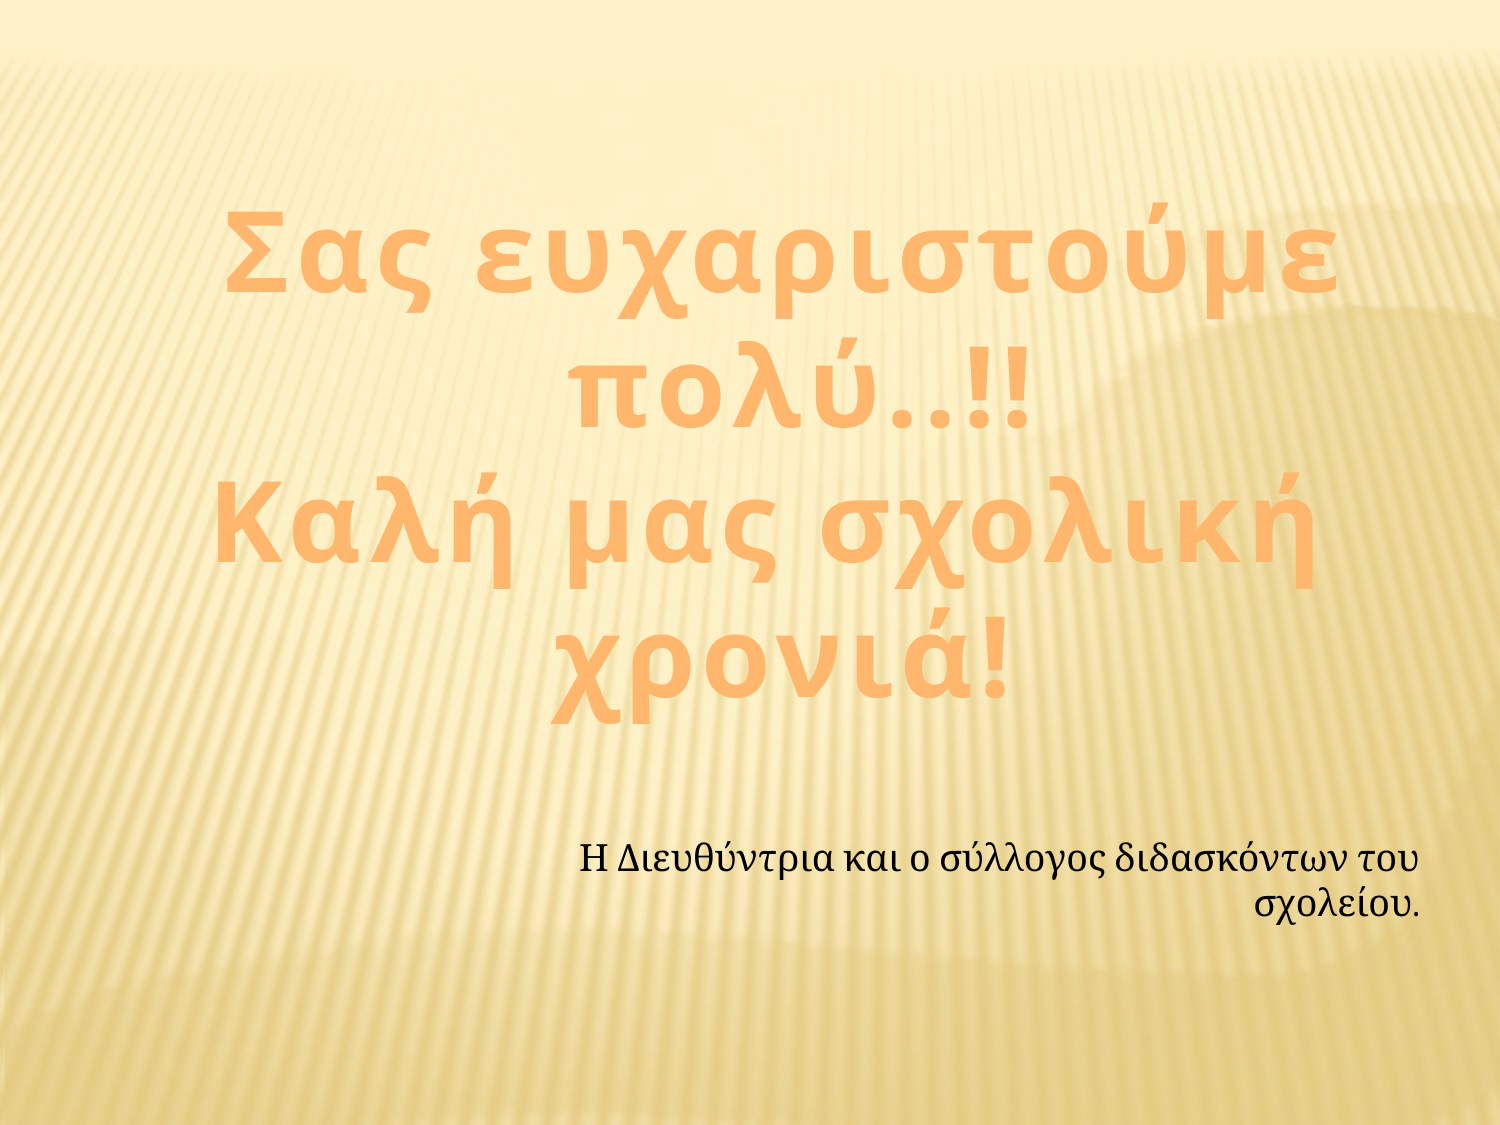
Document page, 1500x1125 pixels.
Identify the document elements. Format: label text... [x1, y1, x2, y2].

text_box Η Διευθύντρια και ο σύλλογος διδασκόντων του σχολείου. [549, 826, 1436, 932]
text_box Σας ευχαριστούμε πολύ..!! Καλή μας σχολική χρονιά! [193, 172, 1374, 728]
picture [0, 0, 1500, 1125]
